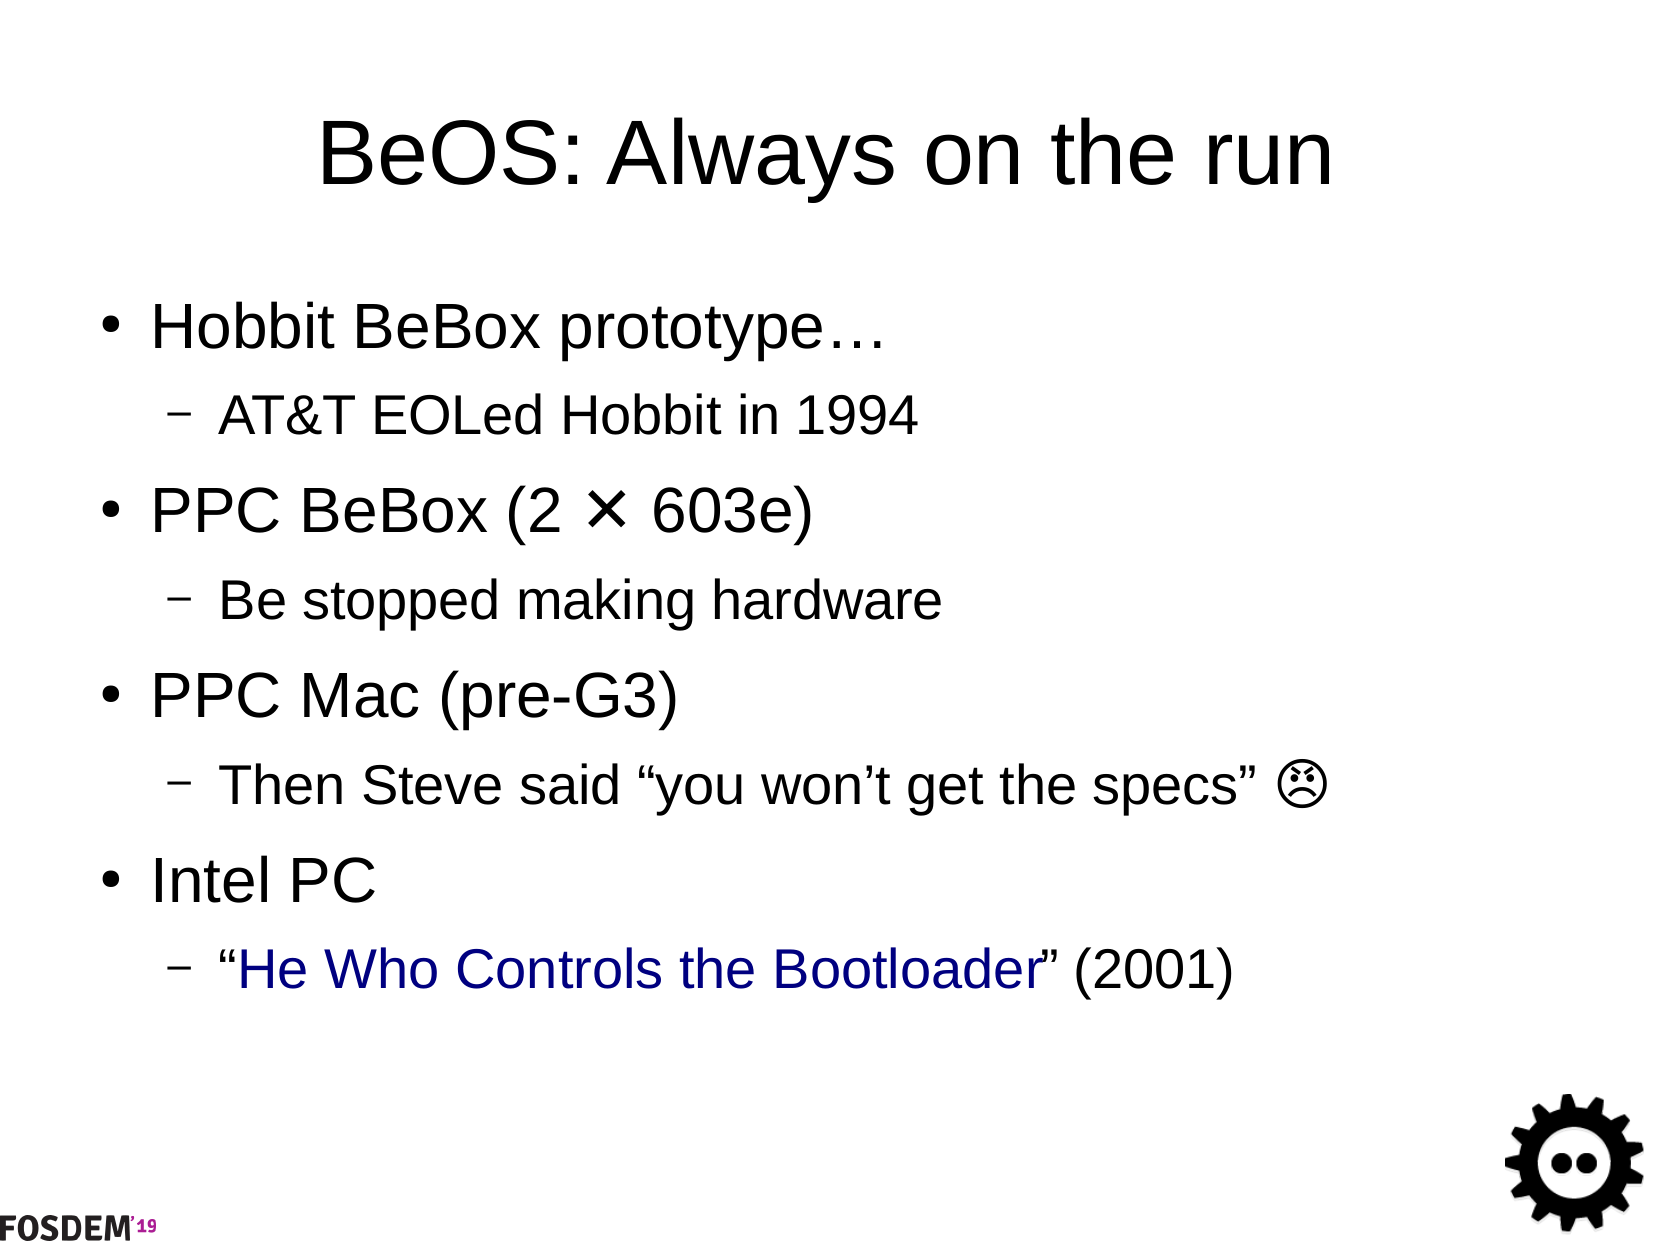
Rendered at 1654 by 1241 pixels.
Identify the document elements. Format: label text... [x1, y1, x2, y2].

picture [0, 1215, 156, 1241]
list Hobbit BeBox prototype… AT&T EOLed Hobbit in 1994 PPC BeBox (2 ✕ 603e) Be stopped making hardware PPC Mac (pre-G3) Then Steve said “you won’t get the specs” 😠 Intel PC “He Who Controls the Bootloader” (2001) [82, 290, 1571, 1010]
title BeOS: Always on the run [82, 49, 1571, 257]
picture [1505, 1094, 1648, 1235]
